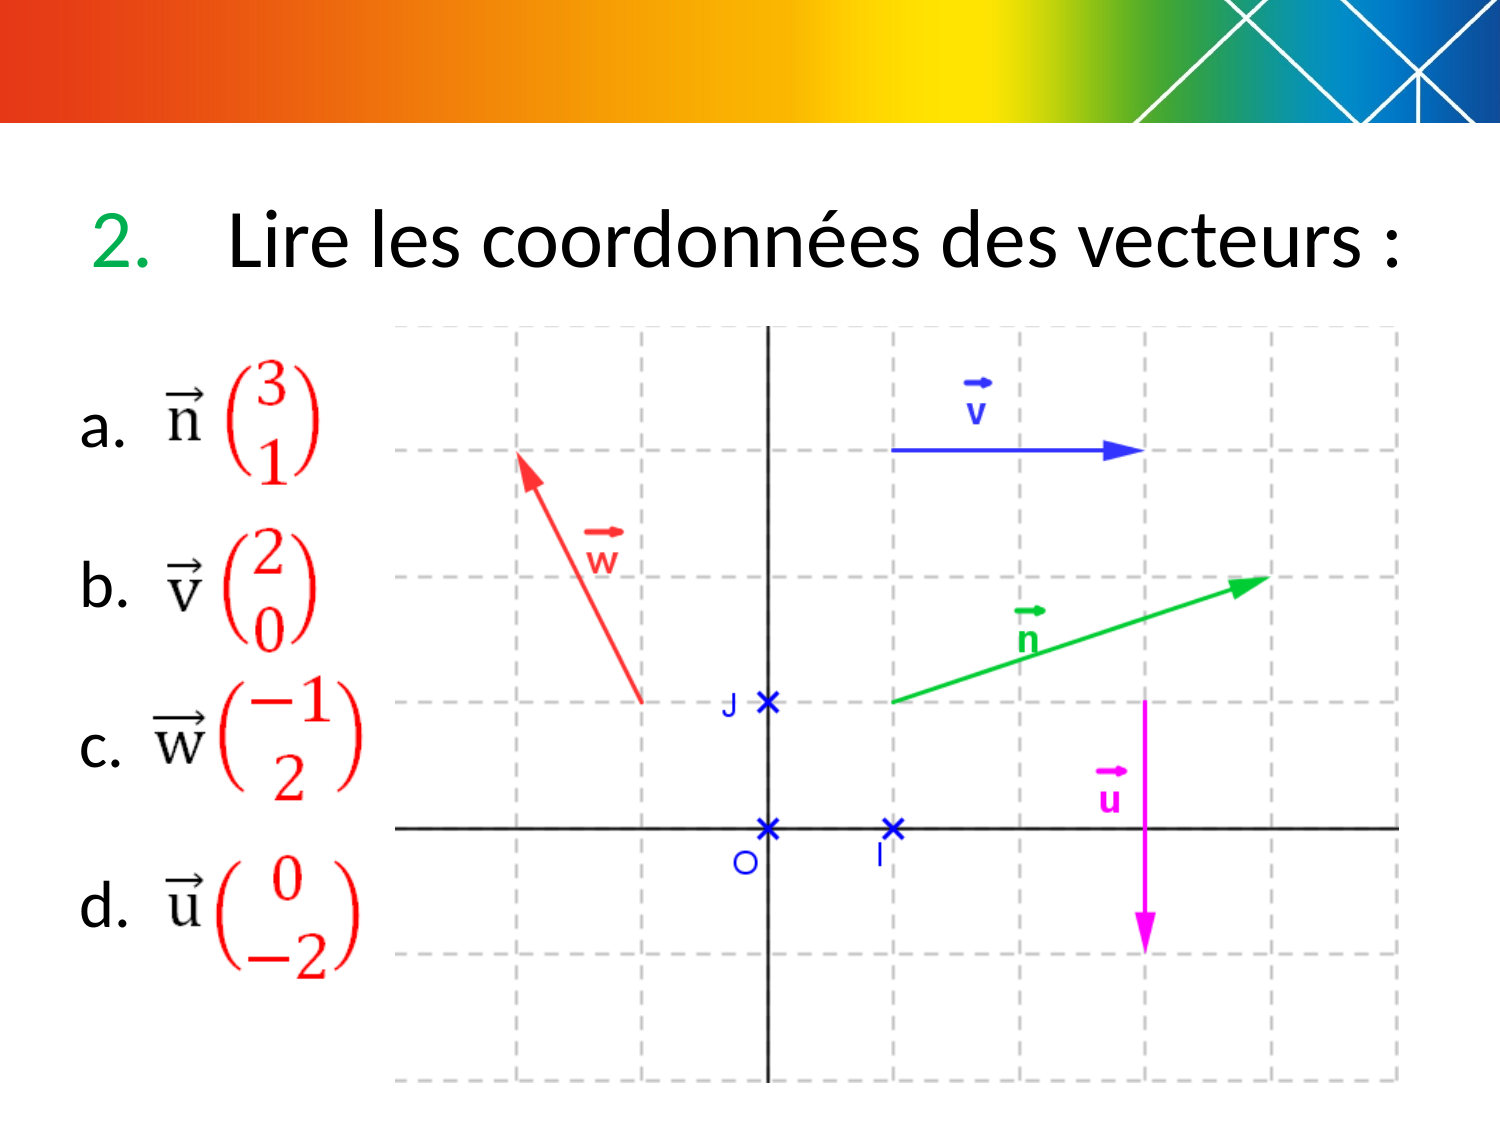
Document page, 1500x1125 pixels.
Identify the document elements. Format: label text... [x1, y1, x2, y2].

text_box a. b. c. d. [64, 373, 479, 949]
picture [0, 0, 1359, 123]
picture [1340, 0, 1500, 123]
picture [147, 522, 325, 659]
picture [395, 326, 1399, 1083]
picture [141, 349, 339, 496]
picture [147, 846, 365, 990]
title Lire les coordonnées des vecteurs : [75, 163, 1500, 305]
picture [128, 668, 371, 810]
